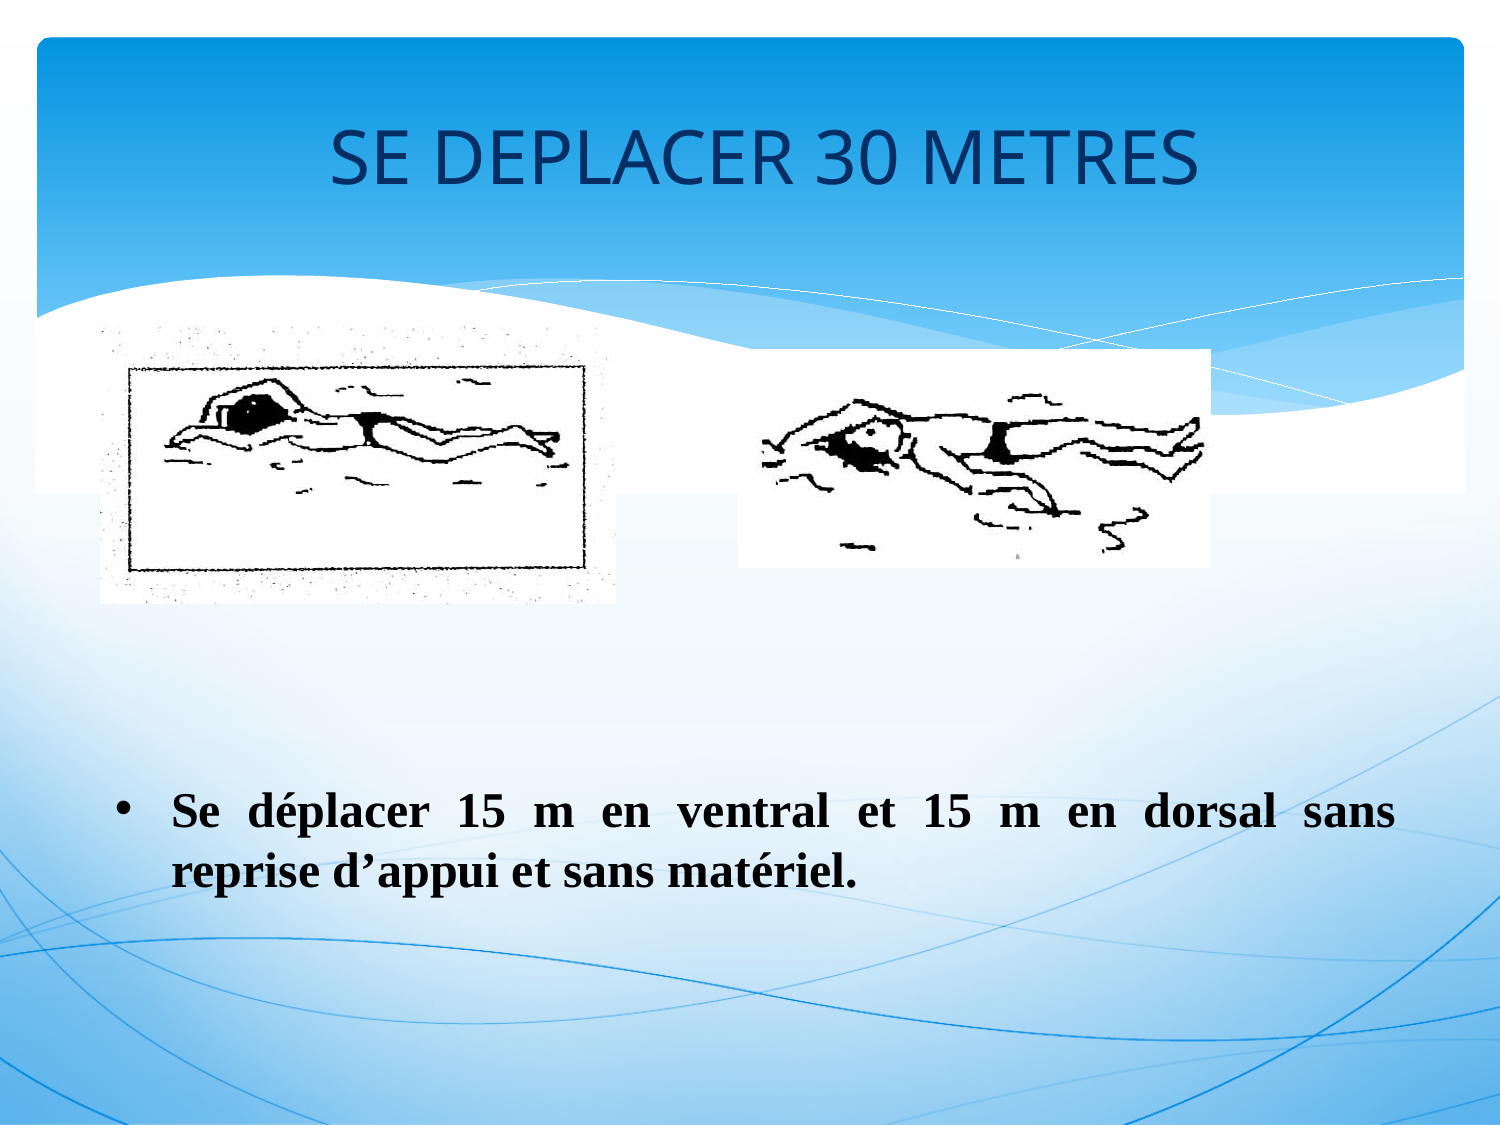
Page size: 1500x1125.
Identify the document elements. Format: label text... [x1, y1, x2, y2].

text_box Se déplacer 15 m en ventral et 15 m en dorsal sans reprise d’appui et sans matériel. [100, 770, 1412, 905]
chart [100, 326, 616, 604]
text_box SE DEPLACER 30 METRES [159, 101, 1353, 208]
chart [738, 349, 1211, 568]
picture [0, 0, 1500, 1125]
